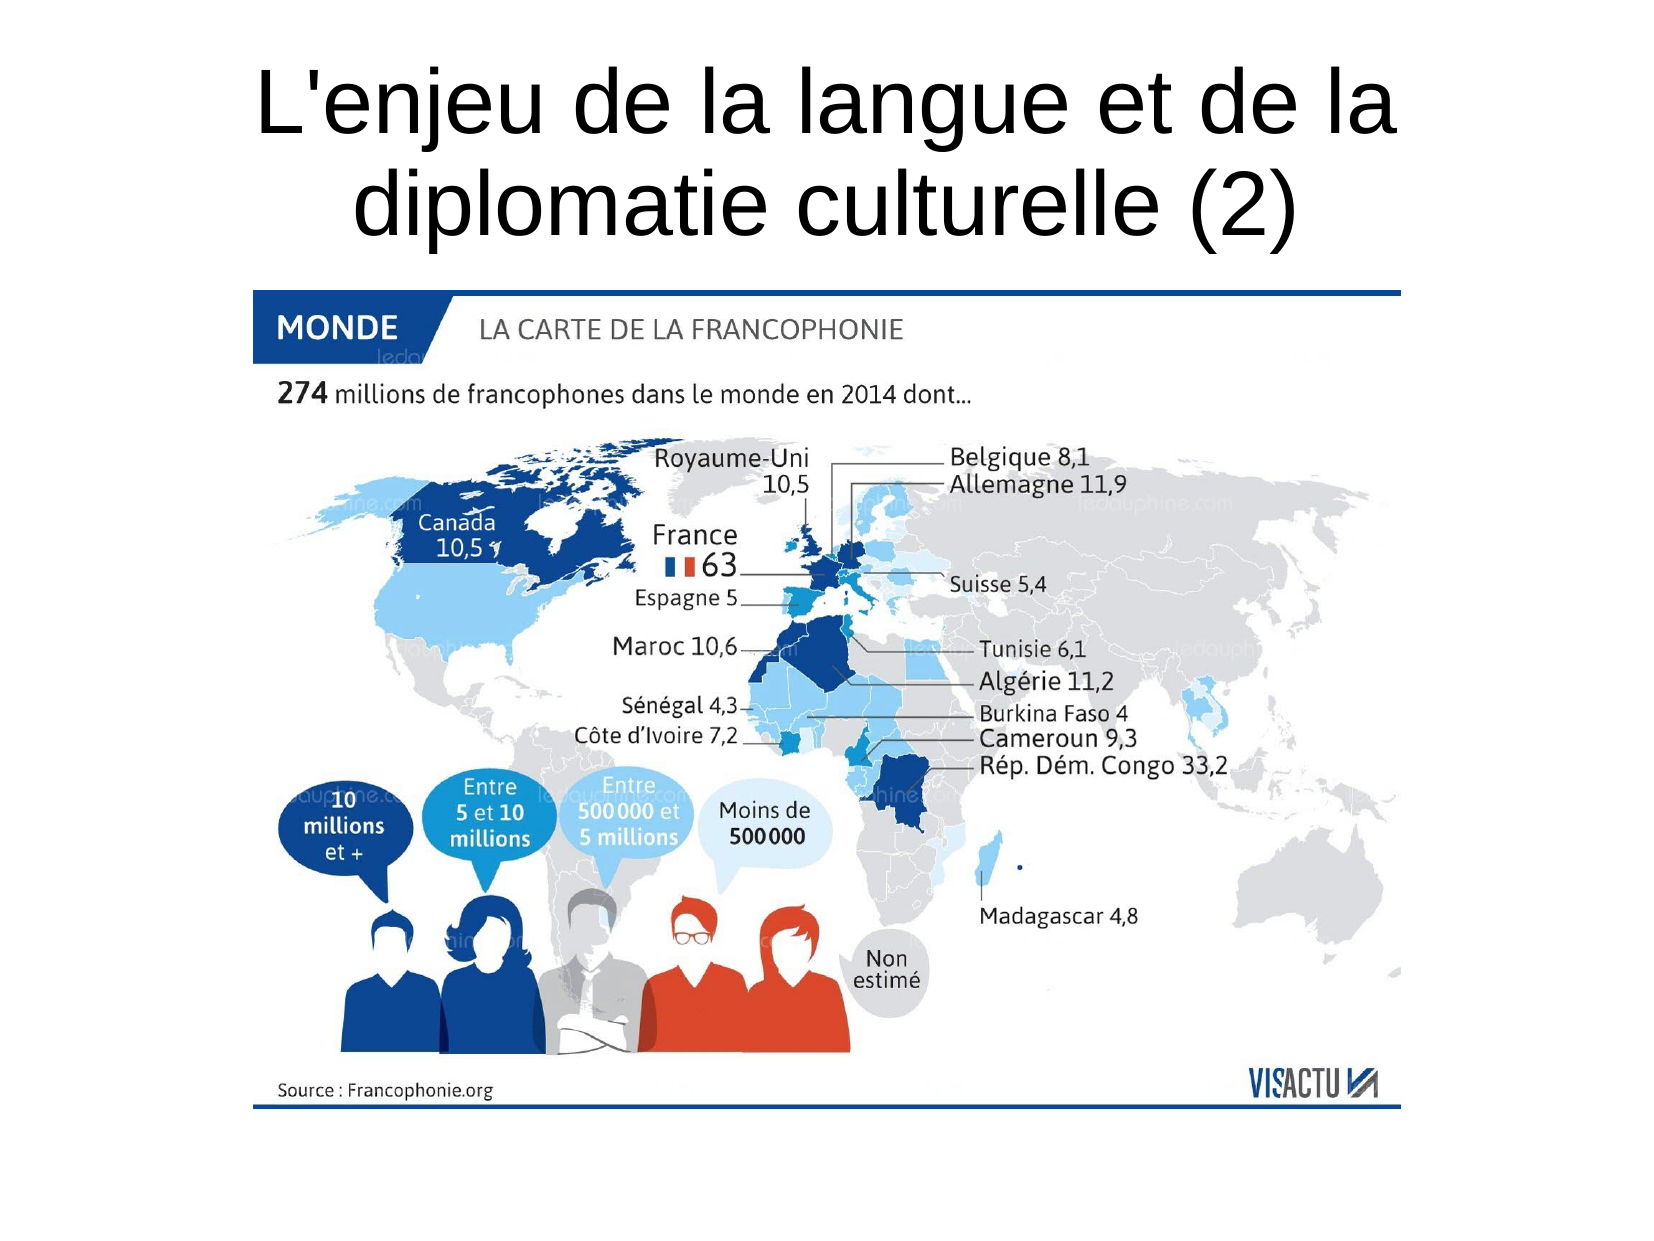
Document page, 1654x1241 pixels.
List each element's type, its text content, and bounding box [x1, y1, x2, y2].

picture [253, 290, 1401, 1109]
title L'enjeu de la langue et de la diplomatie culturelle (2) [82, 49, 1571, 257]
